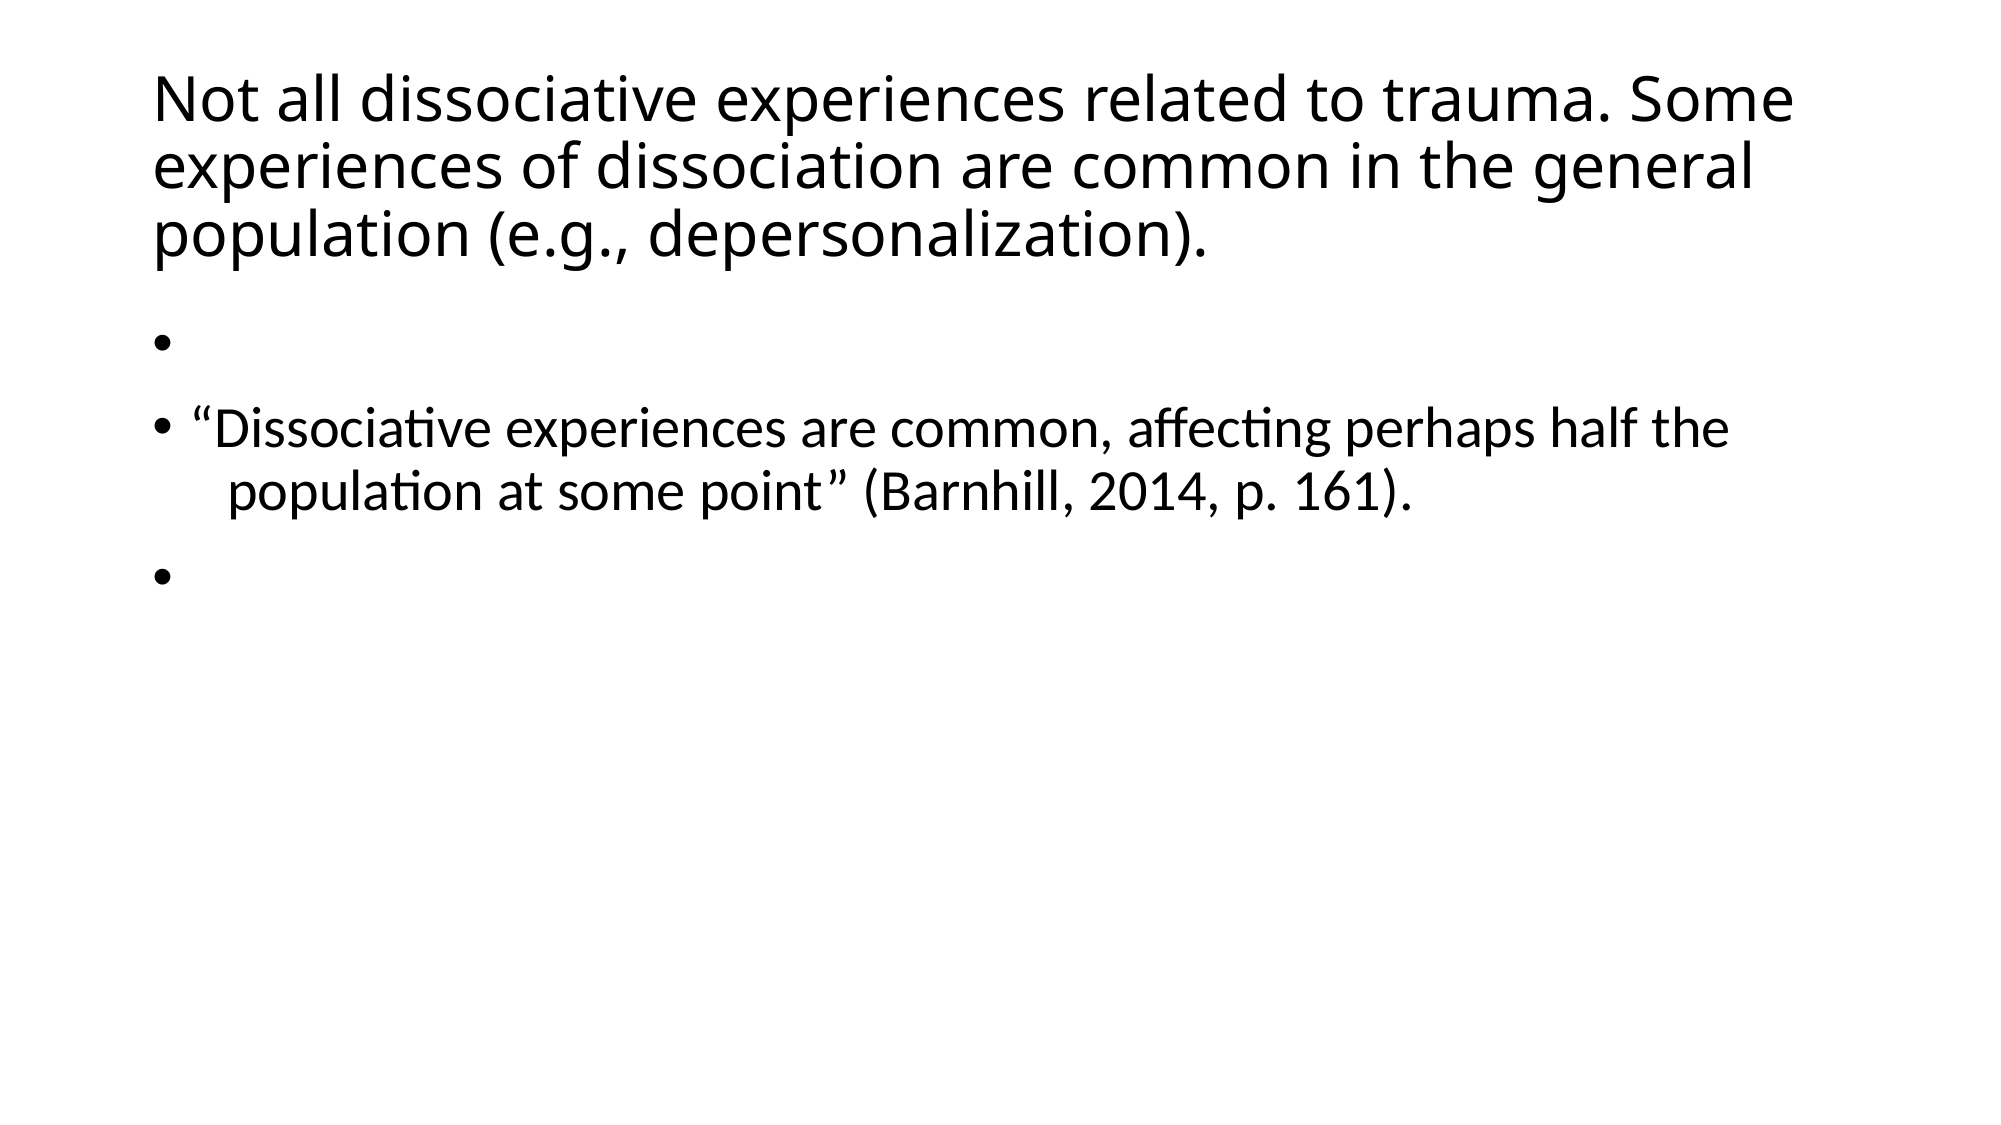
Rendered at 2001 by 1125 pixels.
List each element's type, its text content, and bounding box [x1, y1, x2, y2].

title Not all dissociative experiences related to trauma. Some experiences of dissociation are common in the general population (e.g., depersonalization). [137, 59, 1863, 278]
list “Dissociative experiences are common, affecting perhaps half the population at some point” (Barnhill, 2014, p. 161). [137, 299, 1863, 1014]
